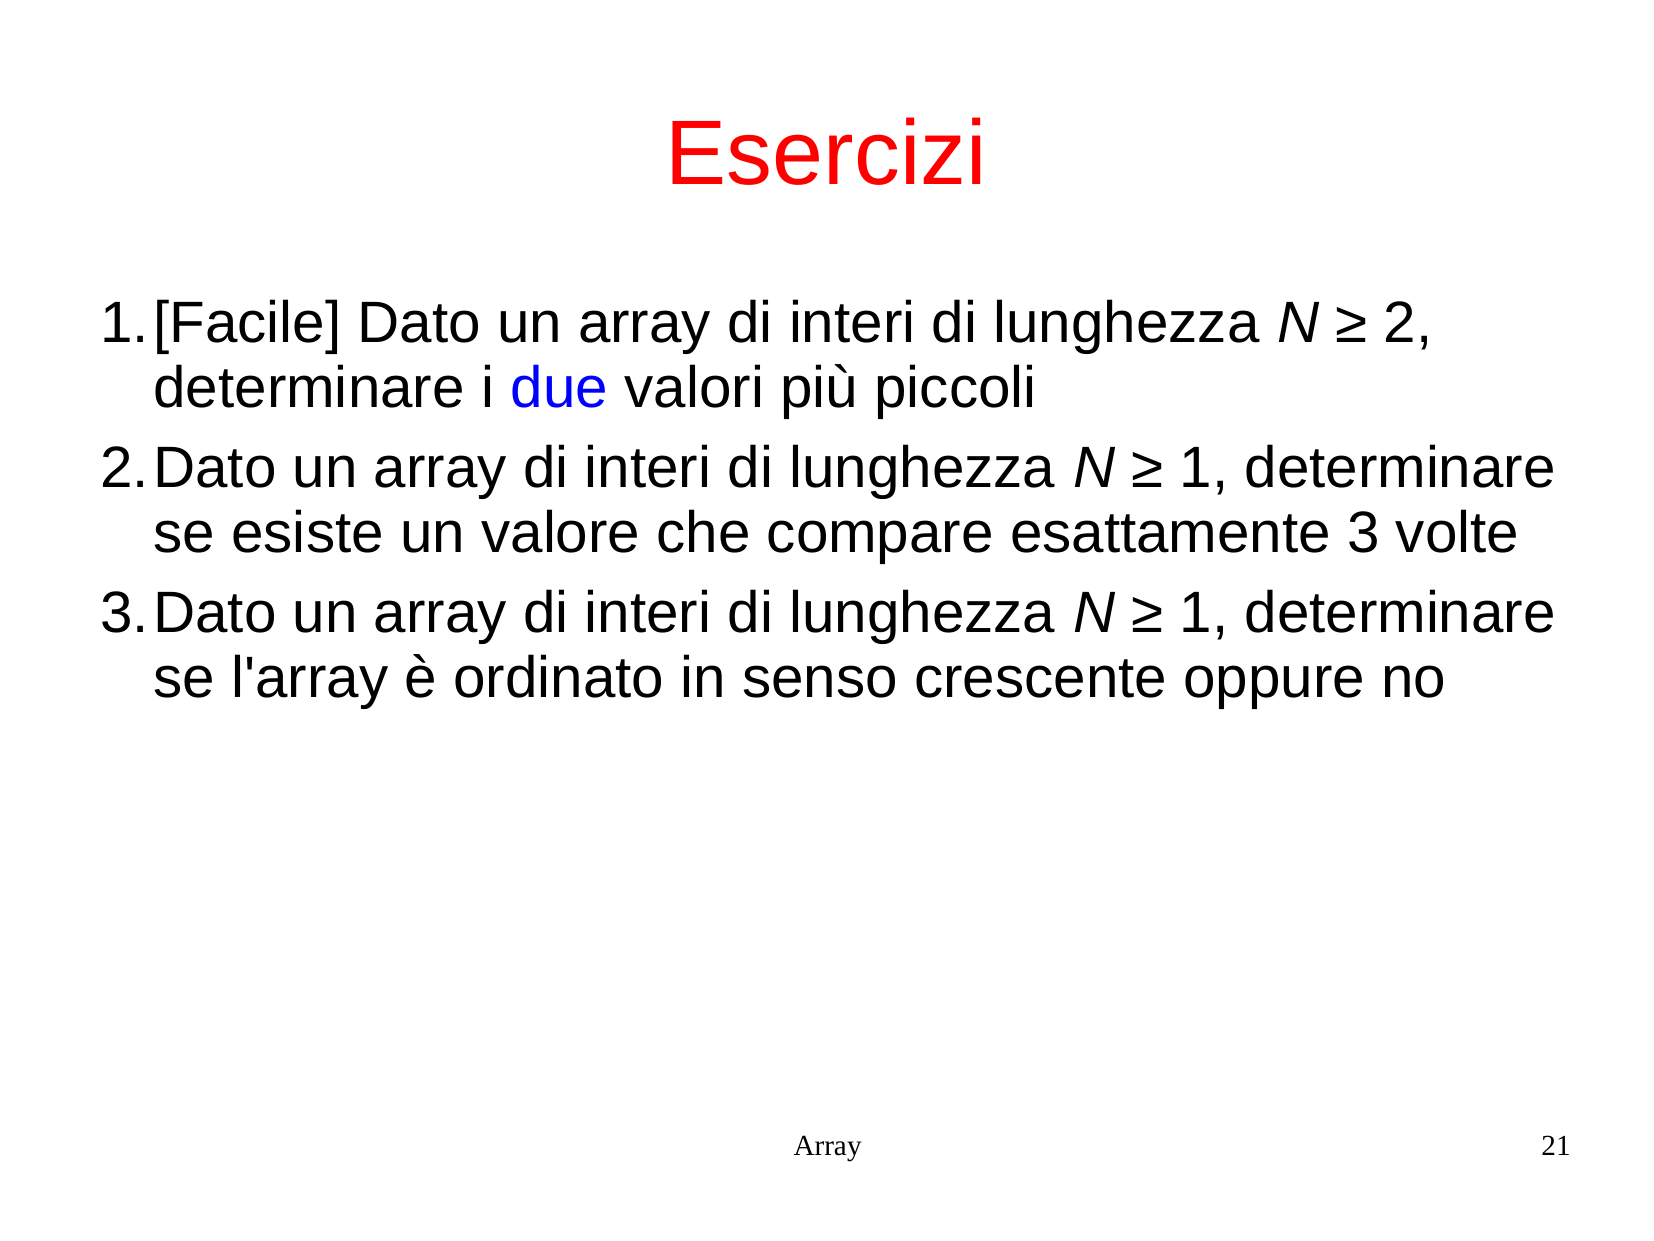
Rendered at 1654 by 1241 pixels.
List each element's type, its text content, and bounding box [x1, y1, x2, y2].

title Esercizi [82, 49, 1571, 257]
list [Facile] Dato un array di interi di lunghezza N ≥ 2, determinare i due valori più piccoli Dato un array di interi di lunghezza N ≥ 1, determinare se esiste un valore che compare esattamente 3 volte Dato un array di interi di lunghezza N ≥ 1, determinare se l'array è ordinato in senso crescente oppure no [82, 290, 1571, 1109]
